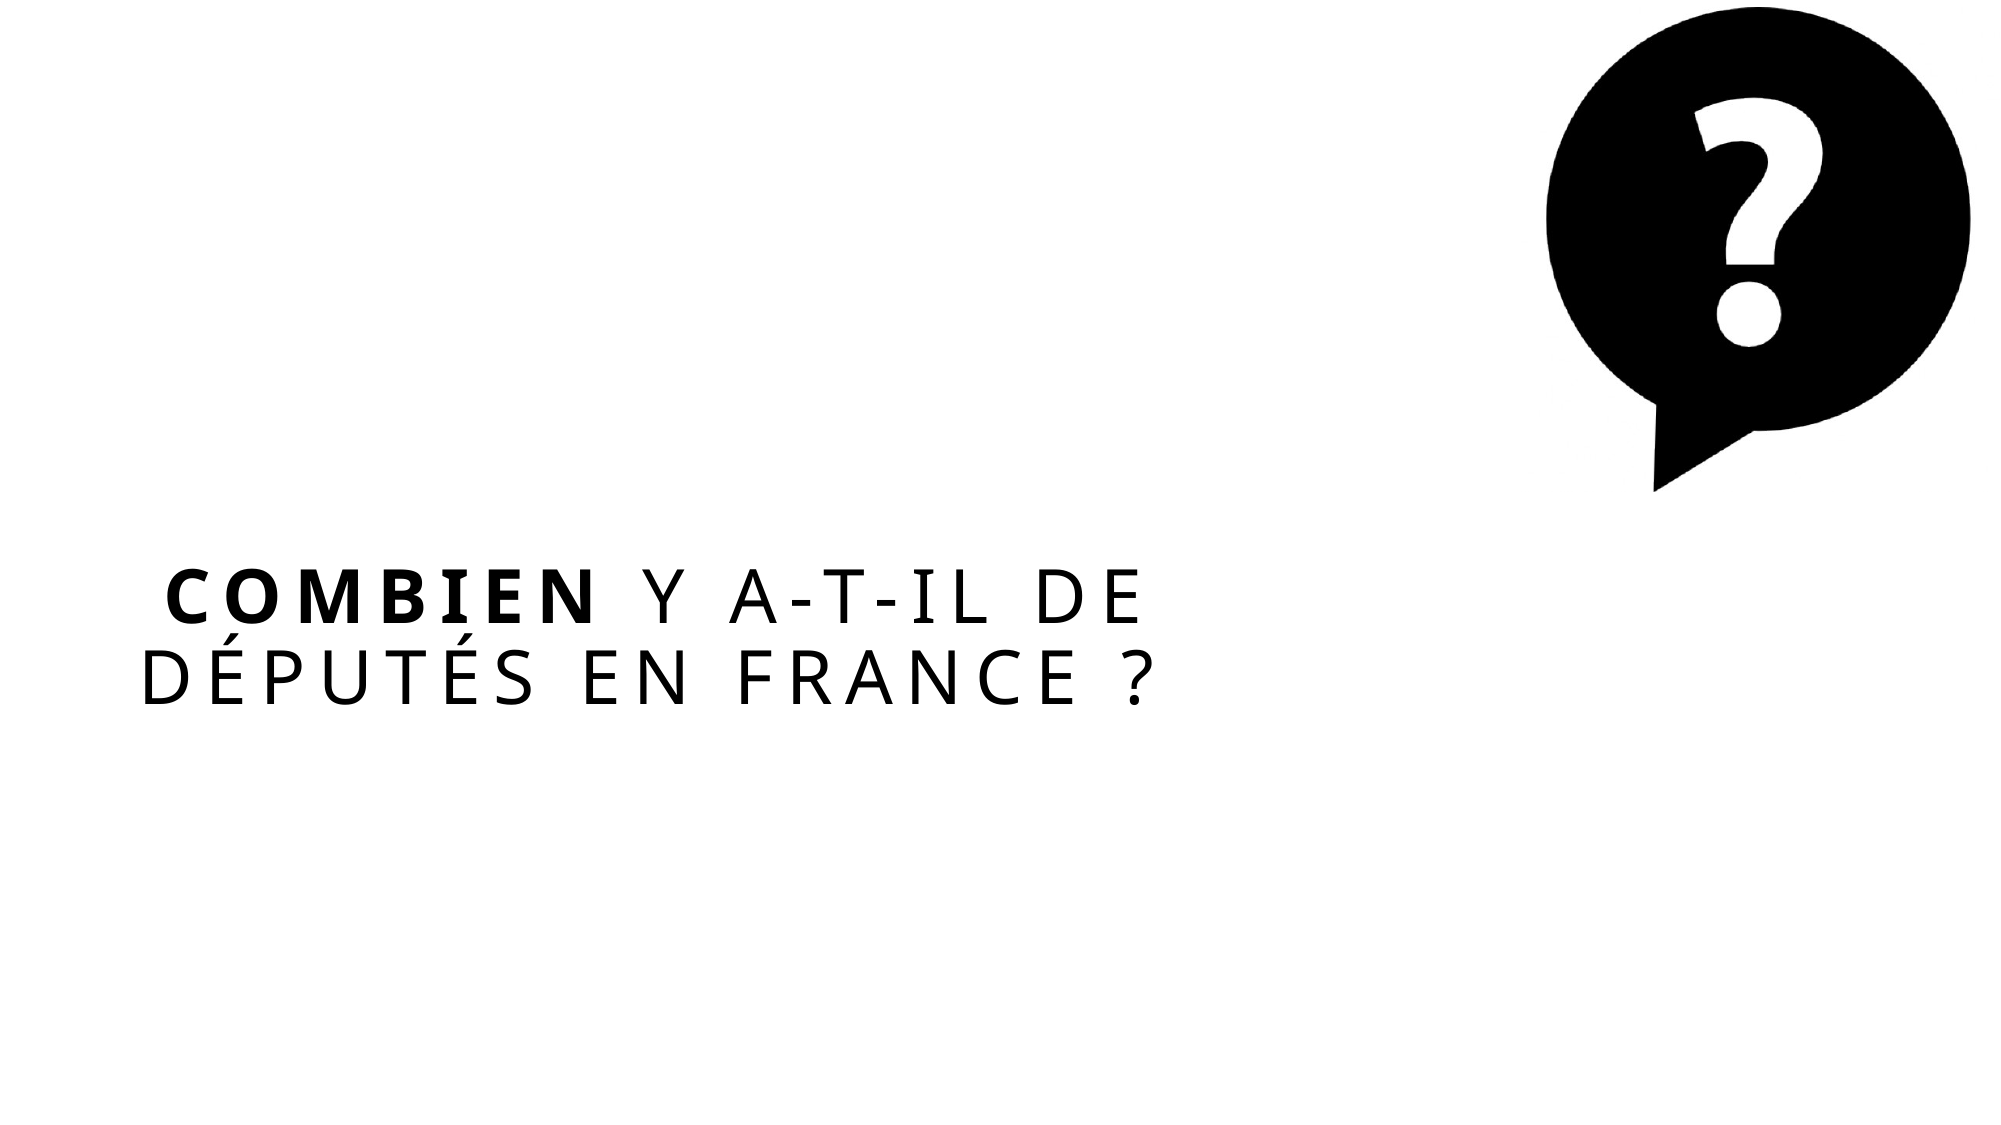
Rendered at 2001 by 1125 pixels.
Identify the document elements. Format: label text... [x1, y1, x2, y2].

title COMBIEN Y A-T-IL DE DÉPUTÉS EN FRANCE ? [123, 367, 1546, 913]
